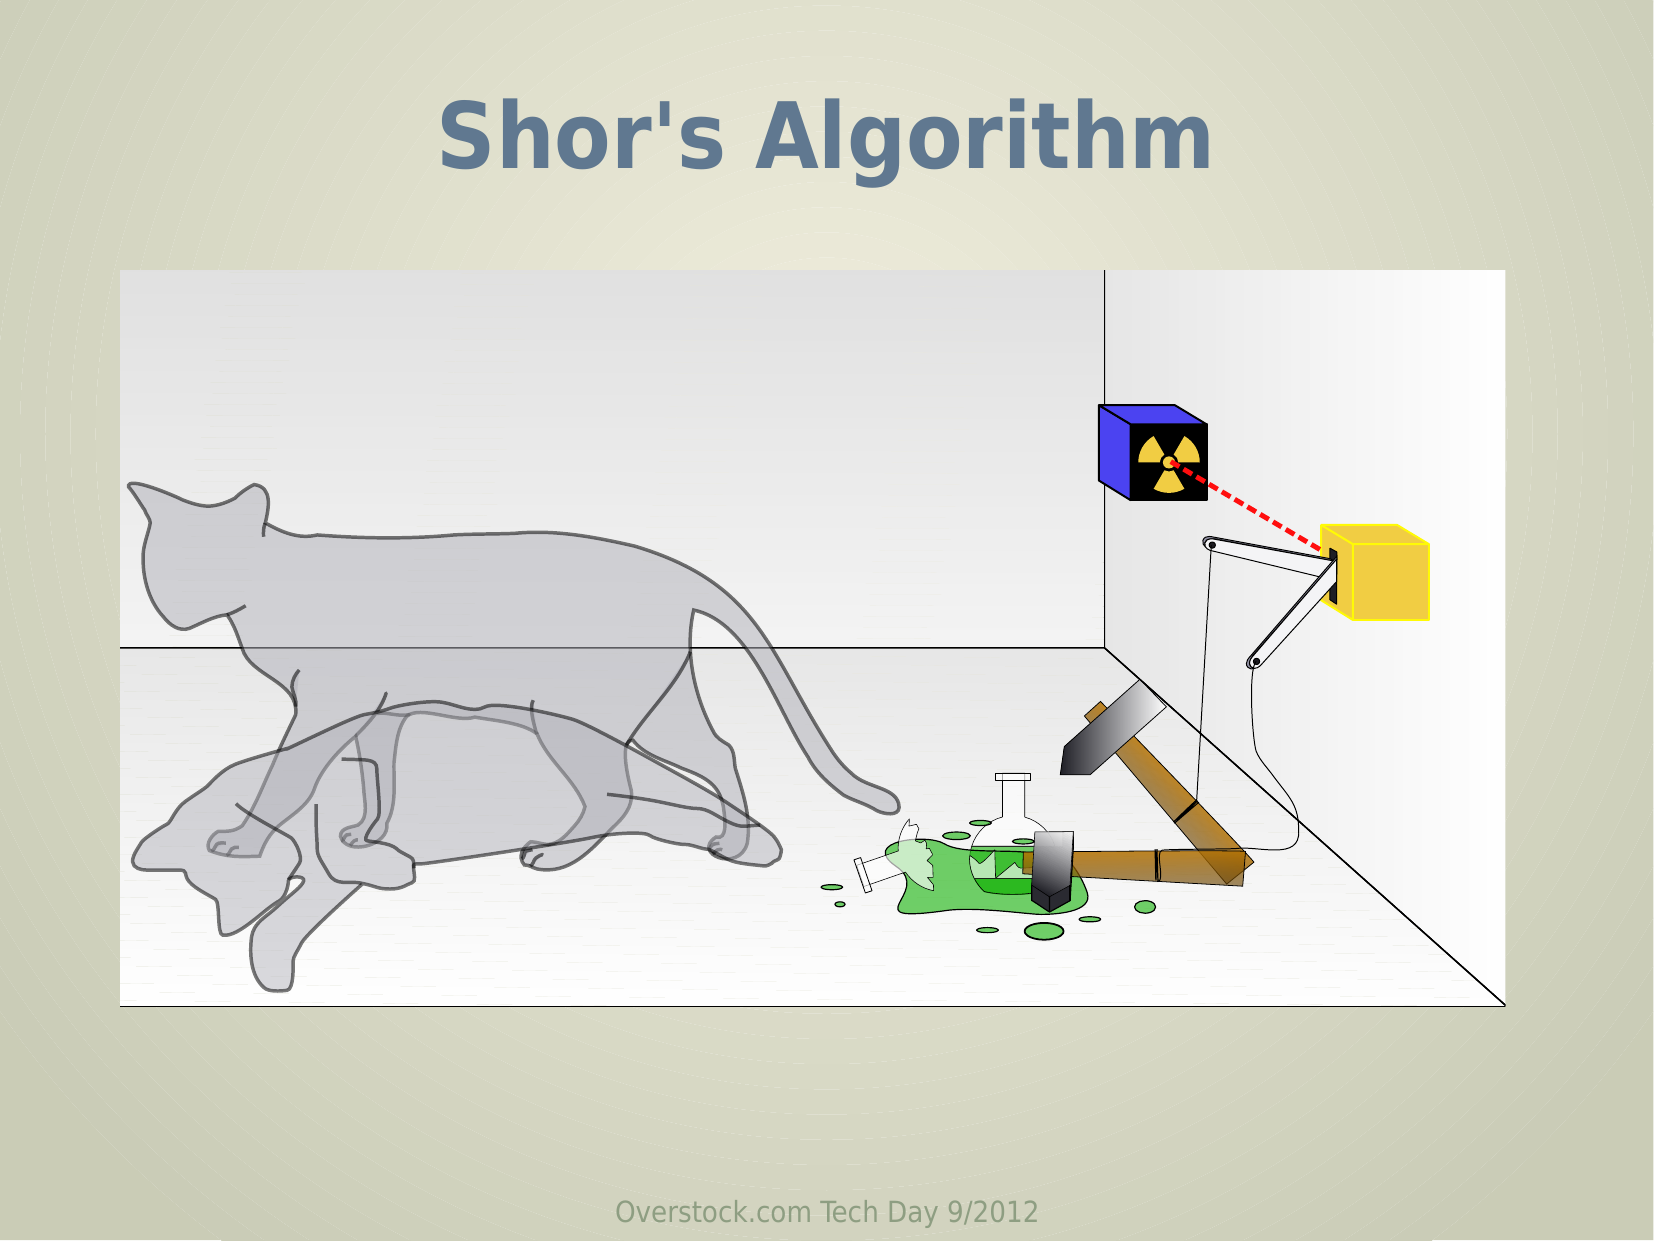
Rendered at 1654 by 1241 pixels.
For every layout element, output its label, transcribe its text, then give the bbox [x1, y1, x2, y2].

title Shor's Algorithm [82, 49, 1571, 226]
picture [120, 270, 1506, 1007]
